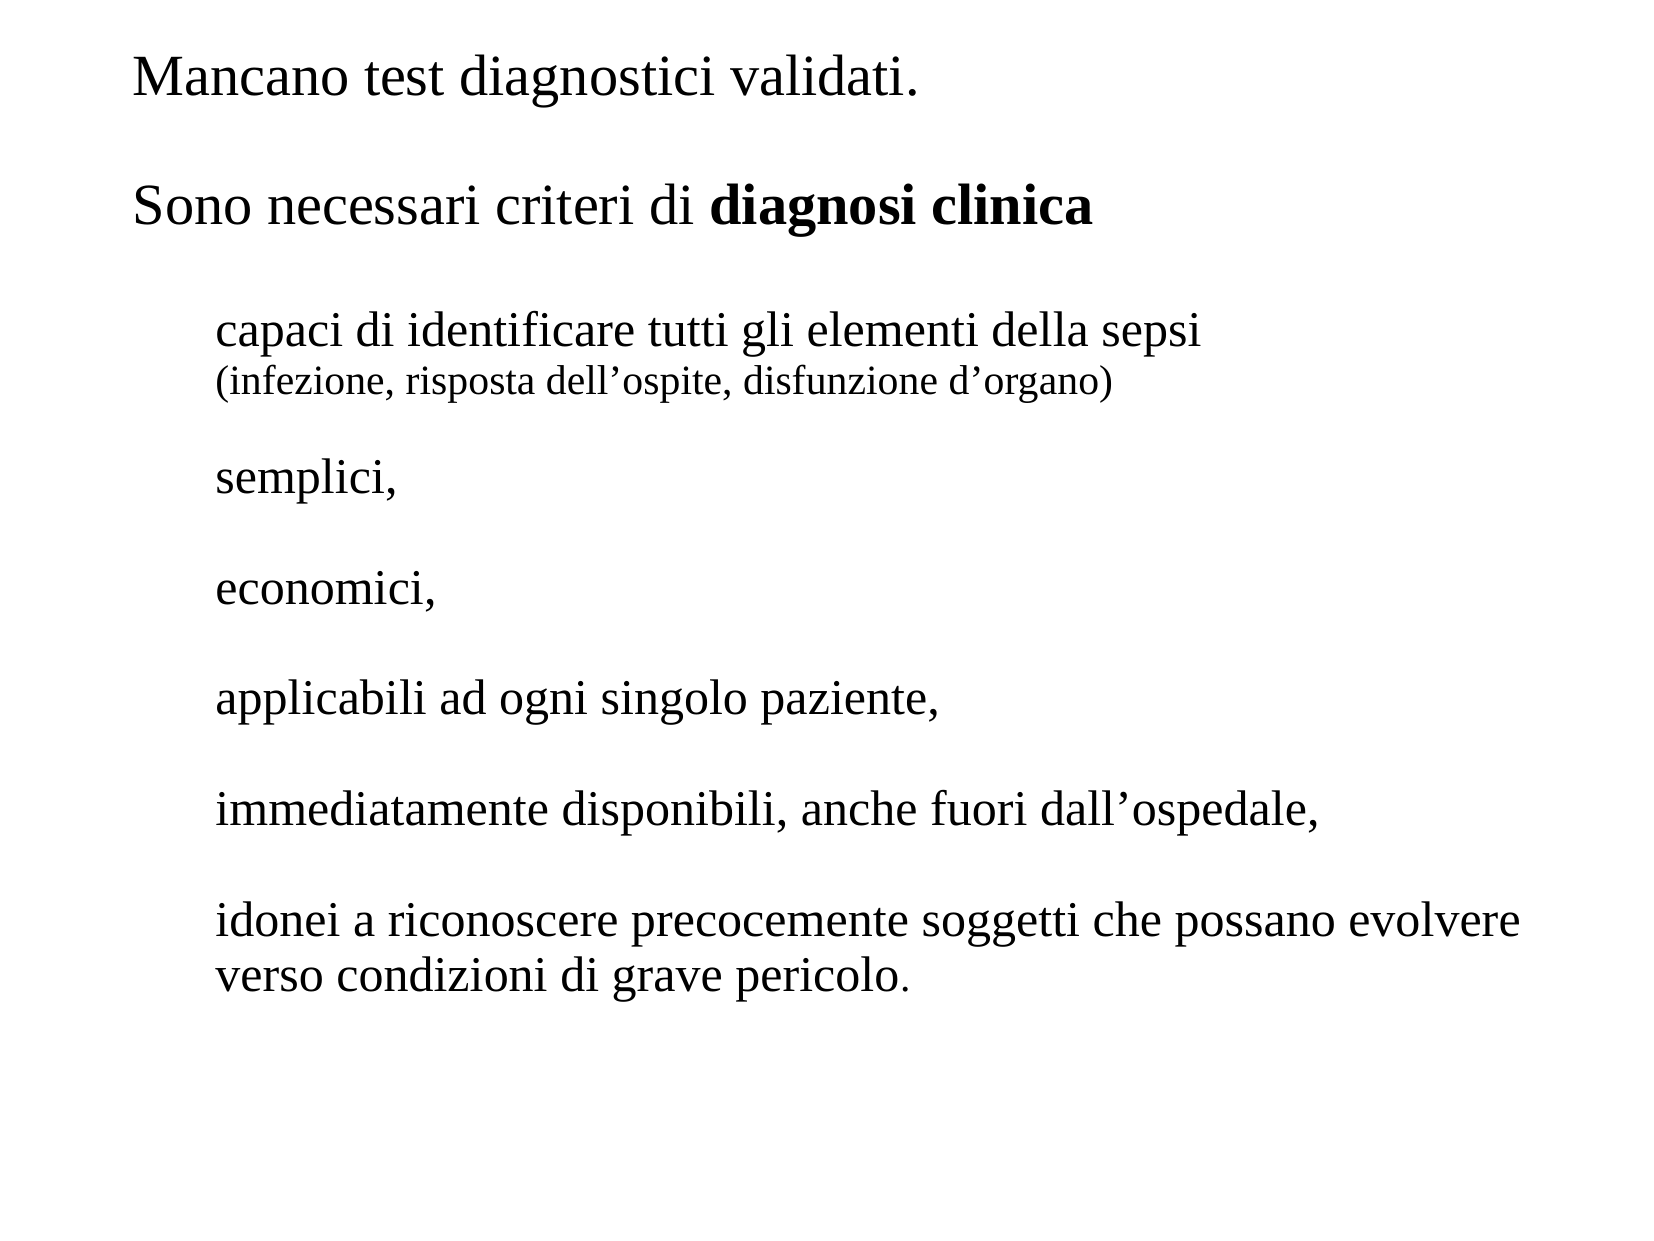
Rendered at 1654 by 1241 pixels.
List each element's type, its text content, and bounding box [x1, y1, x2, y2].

text_box Mancano test diagnostici validati. Sono necessari criteri di diagnosi clinica capaci di identificare tutti gli elementi della sepsi (infezione, risposta dell’ospite, disfunzione d’organo) semplici, economici, applicabili ad ogni singolo paziente, immediatamente disponibili, anche fuori dall’ospedale, idonei a riconoscere precocemente soggetti che possano evolvere verso condizioni di grave pericolo. [118, 36, 1548, 1112]
